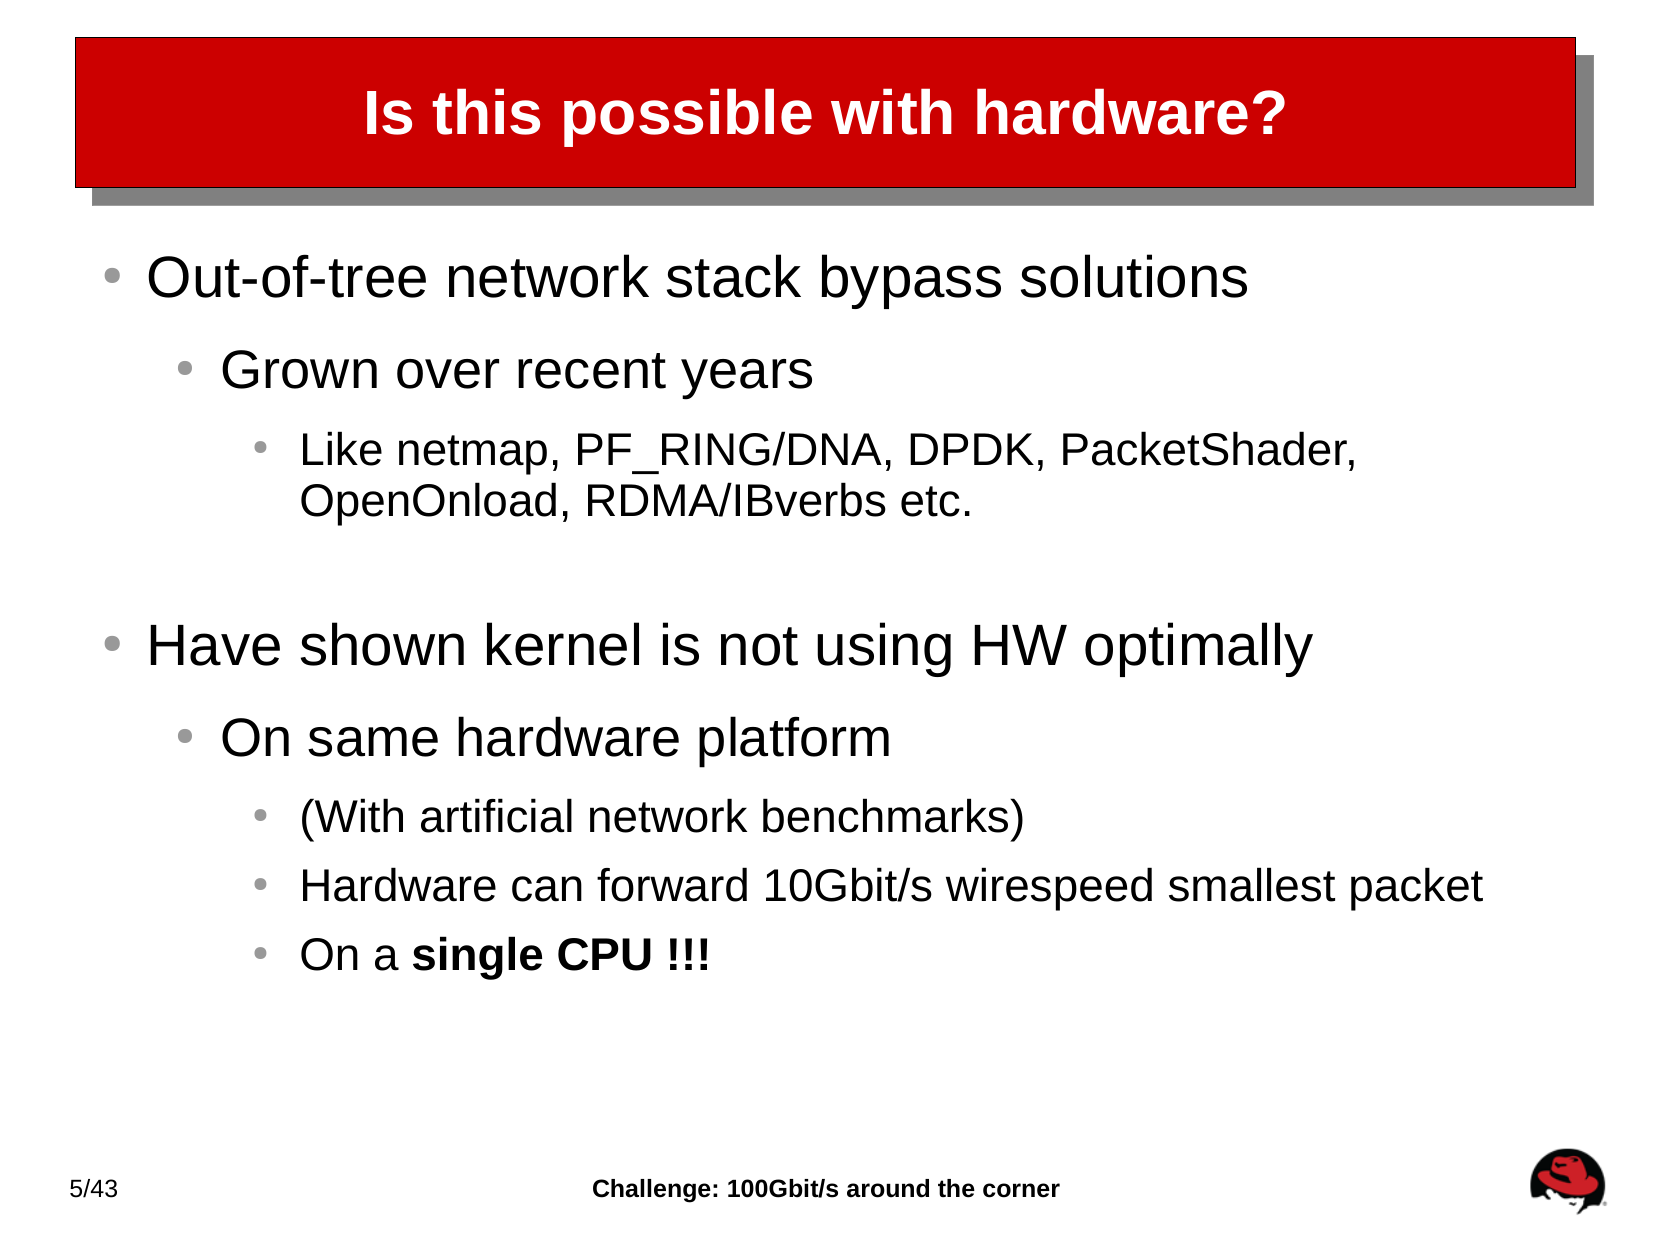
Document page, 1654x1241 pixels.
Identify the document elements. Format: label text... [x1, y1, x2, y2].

title Is this possible with hardware? [82, 37, 1571, 188]
list Out-of-tree network stack bypass solutions Grown over recent years Like netmap, PF_RING/DNA, DPDK, PacketShader, OpenOnload, RDMA/IBverbs etc. Have shown kernel is not using HW optimally On same hardware platform (With artificial network benchmarks) Hardware can forward 10Gbit/s wirespeed smallest packet On a single CPU !!! [86, 244, 1576, 1039]
picture [1529, 1146, 1613, 1224]
